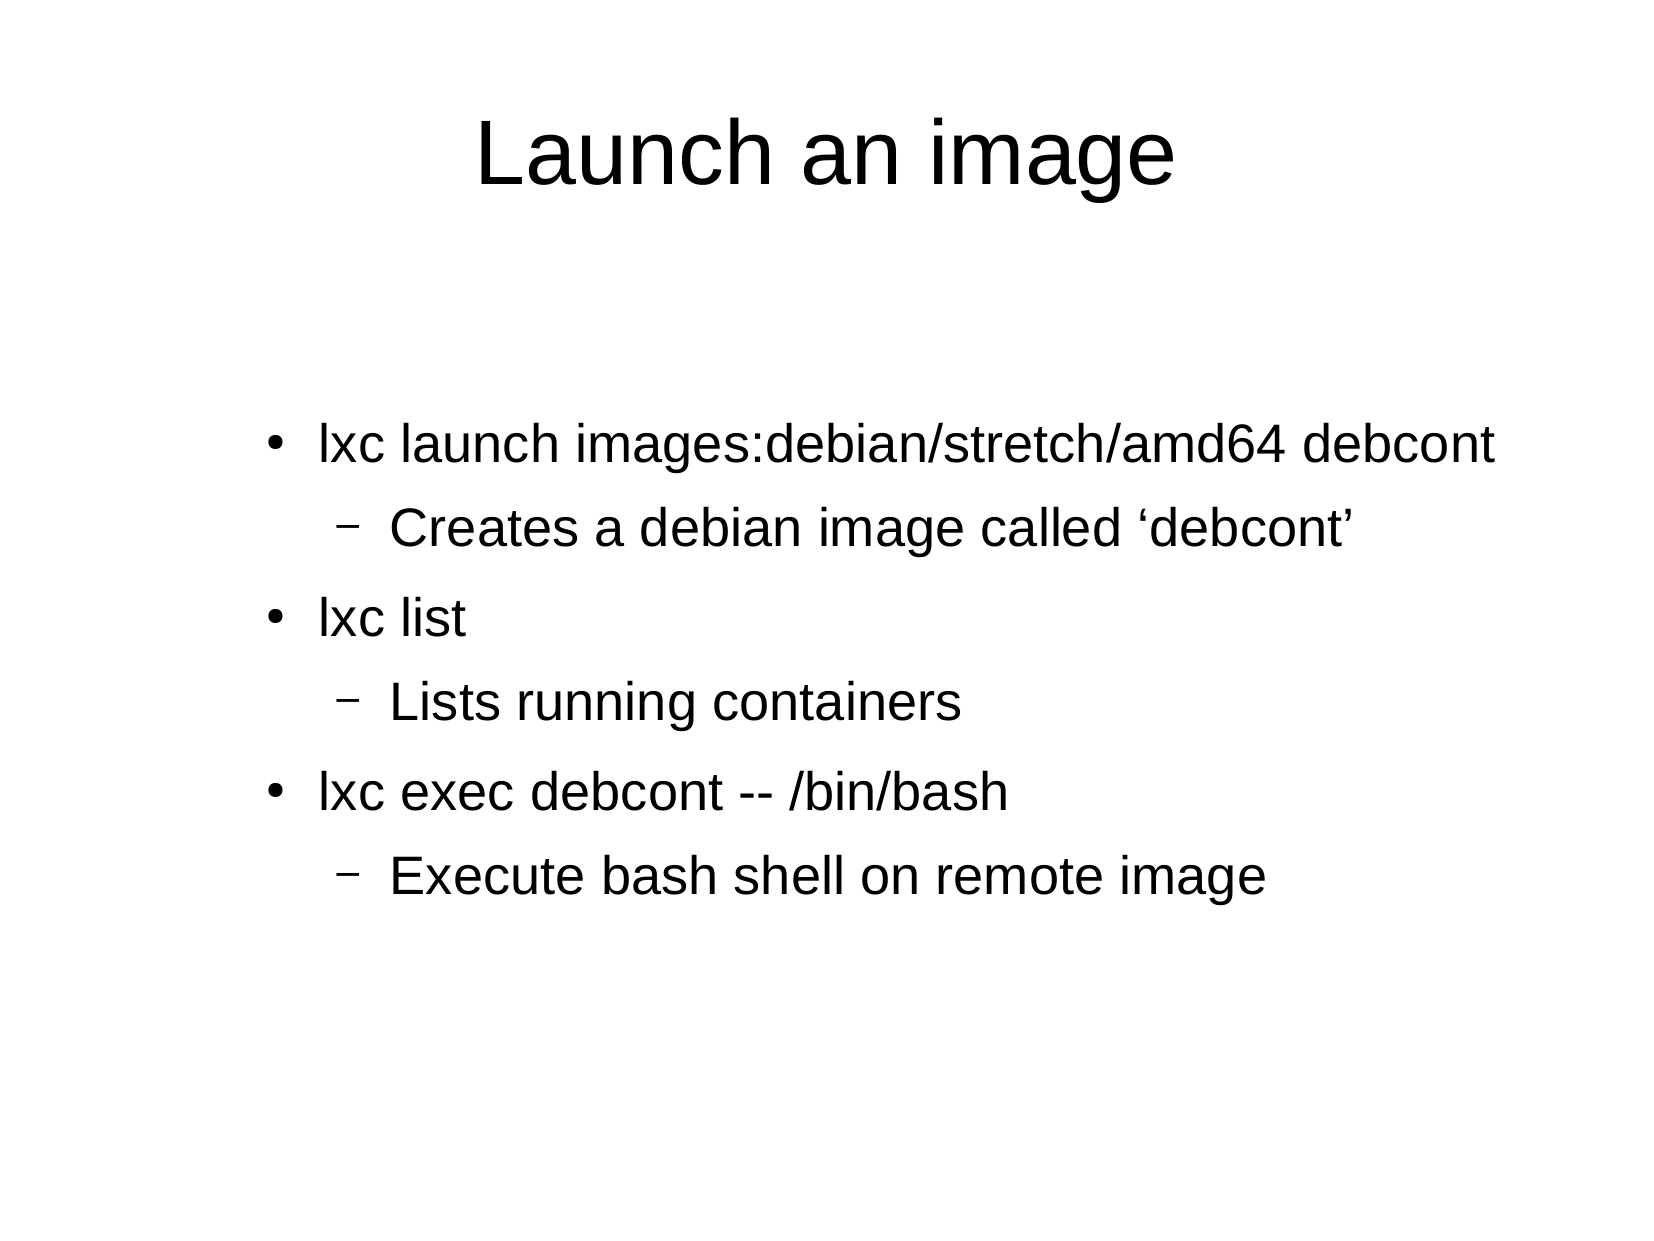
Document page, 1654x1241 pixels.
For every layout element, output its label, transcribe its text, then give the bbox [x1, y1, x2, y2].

list lxc launch images:debian/stretch/amd64 debcont Creates a debian image called ‘debcont’ lxc list Lists running containers lxc exec debcont -- /bin/bash Execute bash shell on remote image [248, 413, 1571, 1010]
title Launch an image [82, 49, 1571, 257]
